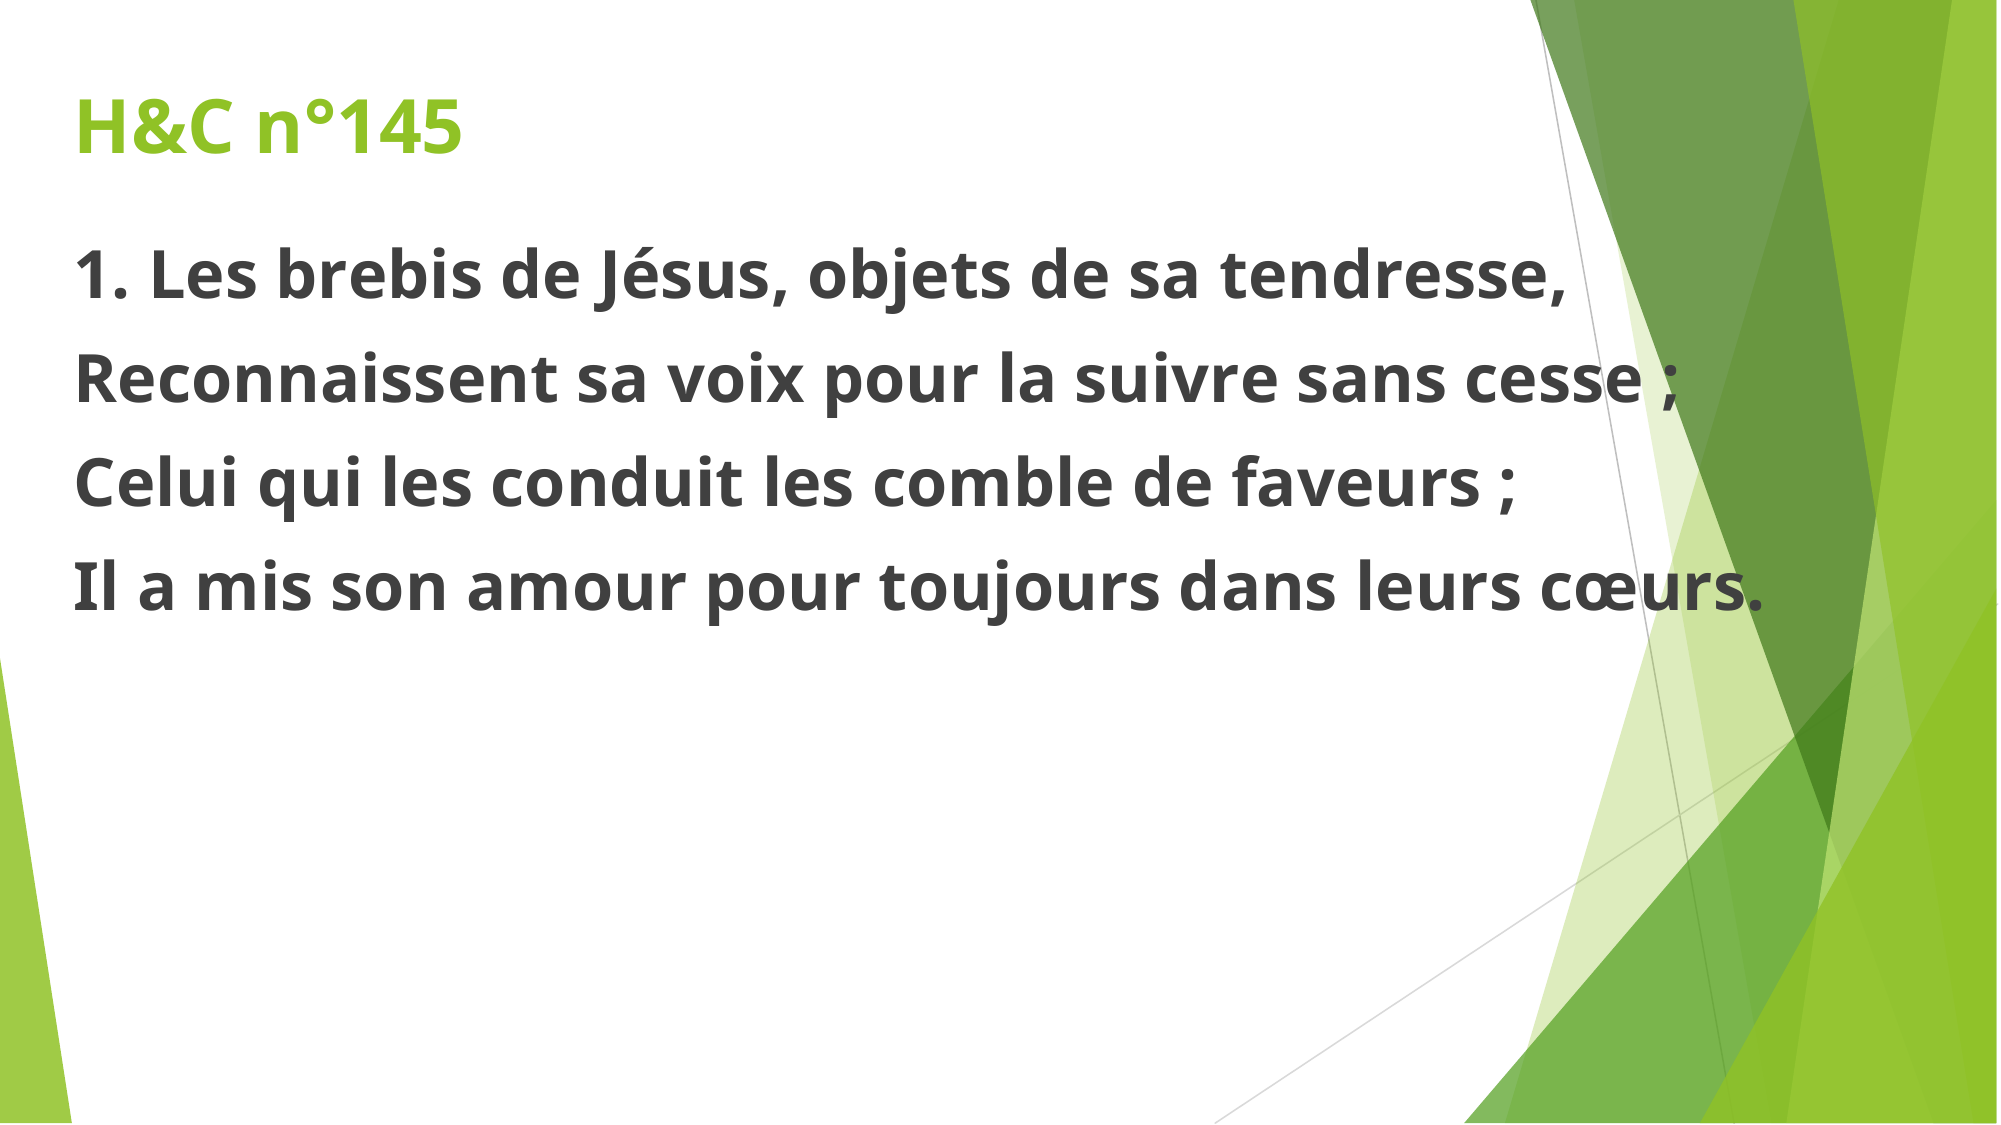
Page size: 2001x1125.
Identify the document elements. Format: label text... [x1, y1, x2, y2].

text_box 1. Les brebis de Jésus, objets de sa tendresse, Reconnaissent sa voix pour la suivre sans cesse ; Celui qui les conduit les comble de faveurs ; Il a mis son amour pour toujours dans leurs cœurs. [58, 212, 2001, 1037]
text_box H&C n°145 [59, 70, 1522, 178]
